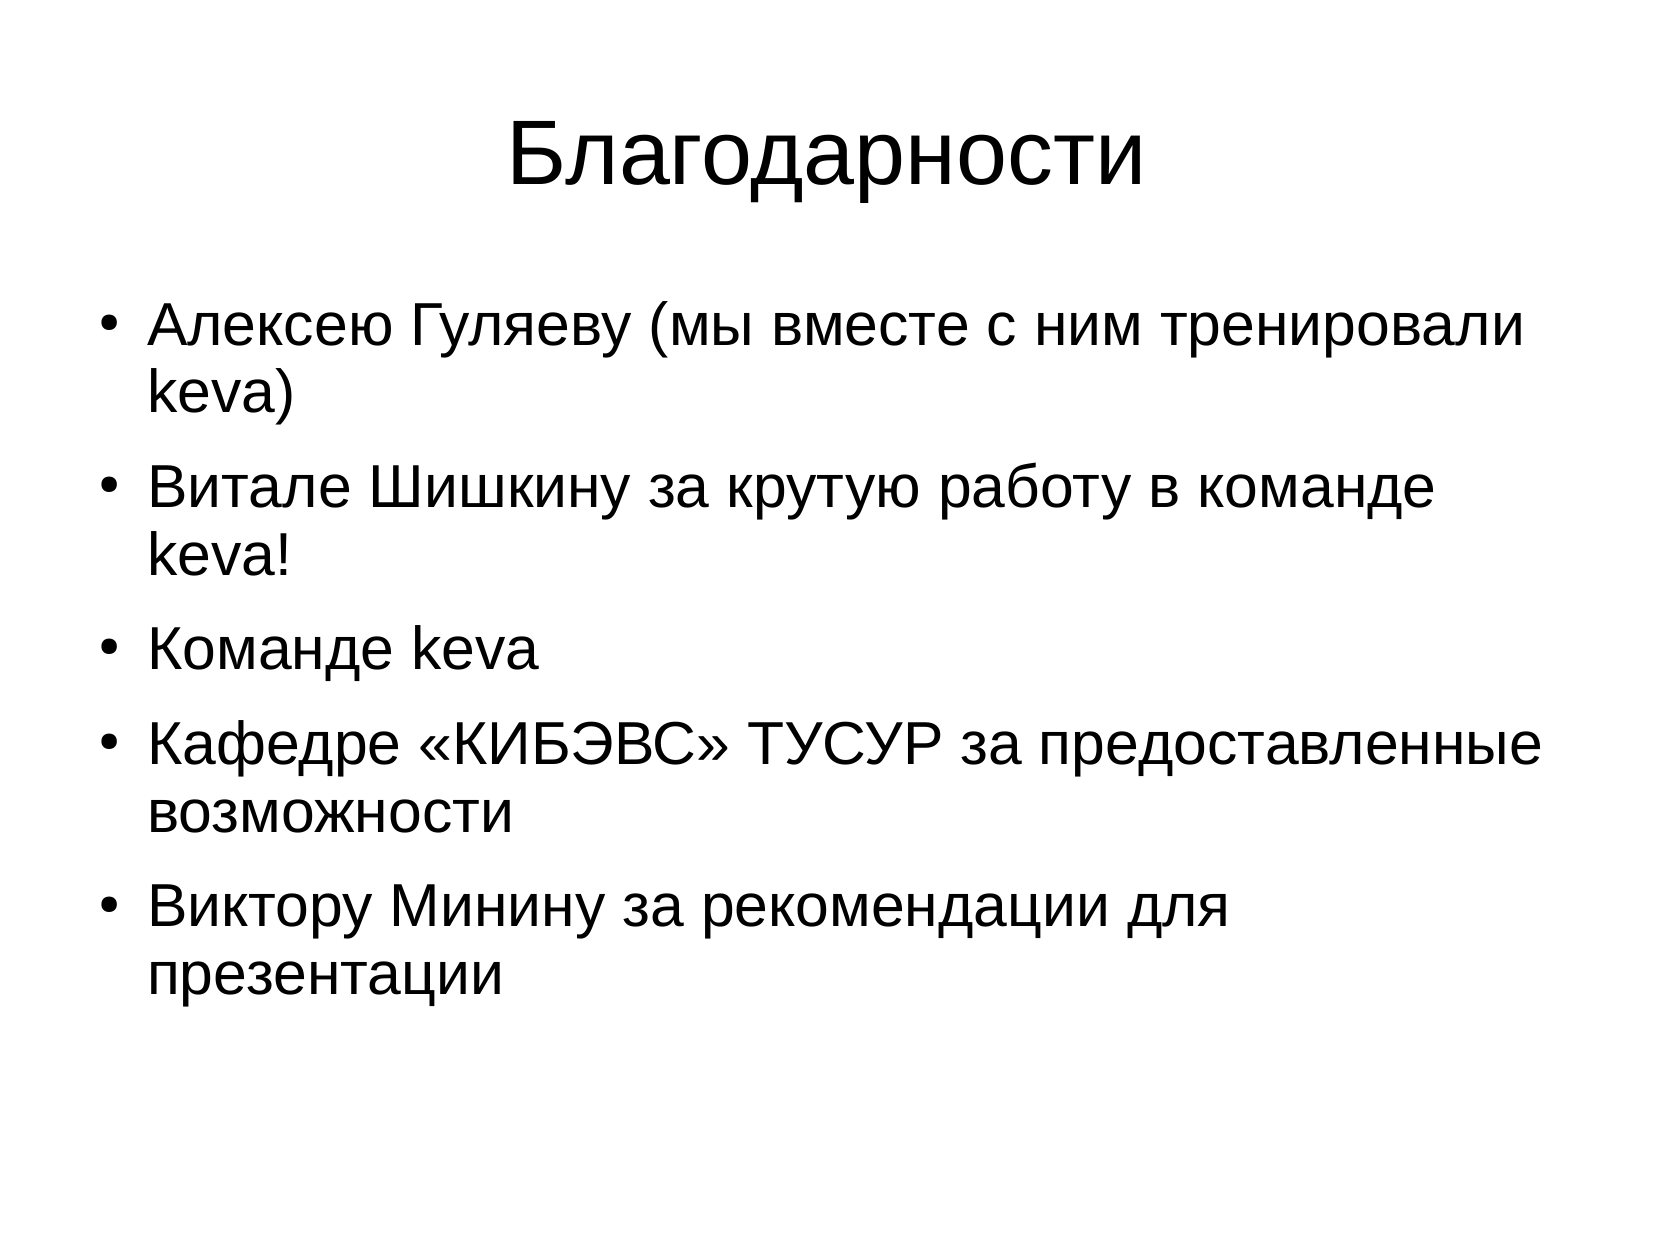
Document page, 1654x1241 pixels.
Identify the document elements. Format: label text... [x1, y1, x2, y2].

list Алексею Гуляеву (мы вместе с ним тренировали keva) Витале Шишкину за крутую работу в команде keva! Команде keva Кафедре «КИБЭВС» ТУСУР за предоставленные возможности Виктору Минину за рекомендации для презентации [82, 290, 1571, 1010]
title Благодарности [82, 49, 1571, 257]
